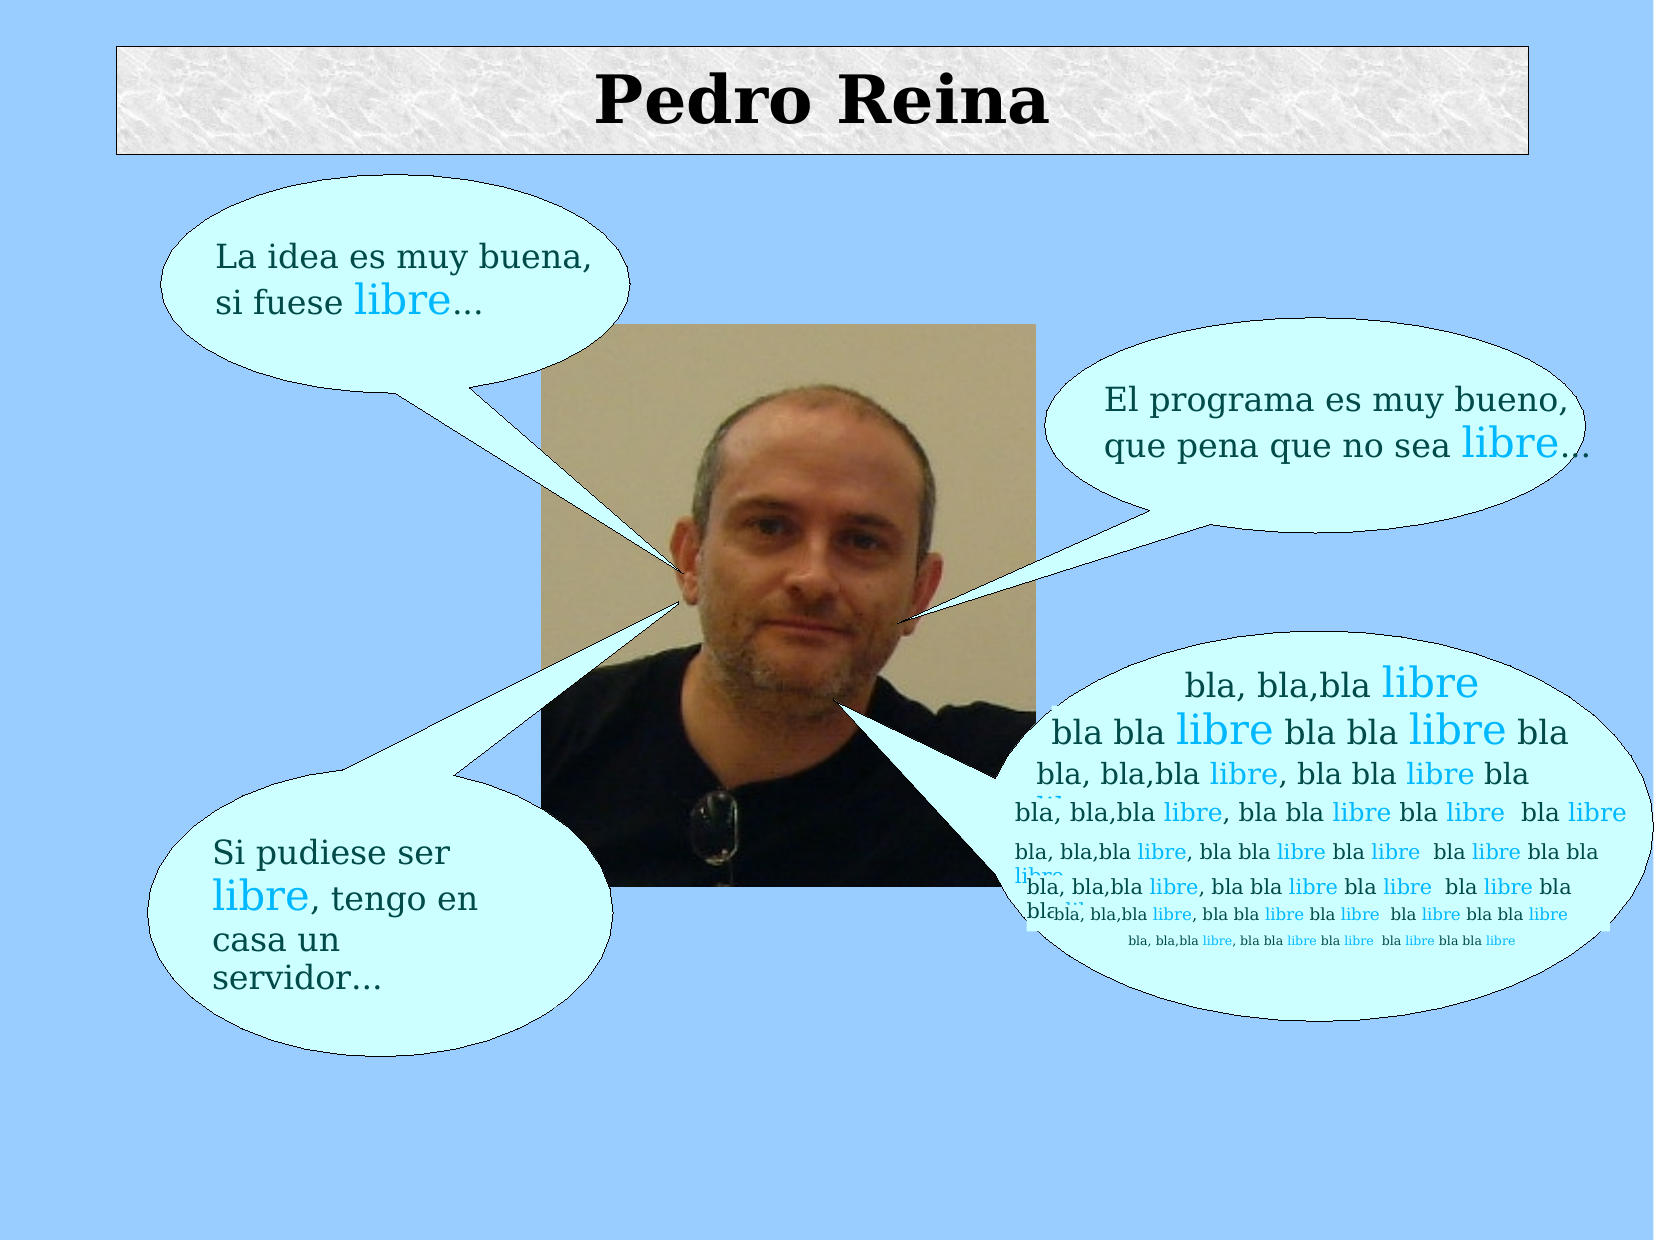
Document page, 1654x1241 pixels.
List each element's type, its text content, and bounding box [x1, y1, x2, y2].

picture [541, 324, 1036, 887]
text_box bla, bla,bla libre, bla bla libre bla libre bla libre bla bla libre [1014, 841, 1608, 896]
text_box La idea es muy buena, si fuese libre... [215, 237, 605, 326]
title Pedro Reina [116, 46, 1529, 155]
text_box Si pudiese ser libre, tengo en casa un servidor... [212, 833, 557, 1008]
text_box [147, 601, 679, 1057]
text_box bla, bla,bla libre, bla bla libre bla libre bla libre [1014, 798, 1644, 841]
text_box [1058, 631, 1654, 923]
text_box [1039, 932, 1600, 1022]
text_box bla, bla,bla libre, bla bla libre bla libre bla libre bla bla libre [1026, 875, 1610, 932]
text_box bla, bla,bla libre, bla bla libre bla libre bla libre bla bla libre [1053, 904, 1586, 929]
text_box [160, 174, 684, 574]
text_box bla, bla,bla libre, bla bla libre bla libre [1036, 757, 1606, 798]
text_box [833, 698, 1051, 920]
text_box bla bla libre bla bla libre bla [1051, 705, 1578, 757]
text_box El programa es muy bueno, que pena que no sea libre... [1103, 380, 1600, 468]
text_box bla, bla,bla libre [1184, 658, 1486, 705]
text_box bla, bla,bla libre, bla bla libre bla libre bla libre bla bla libre [1128, 934, 1533, 954]
text_box [897, 317, 1564, 624]
